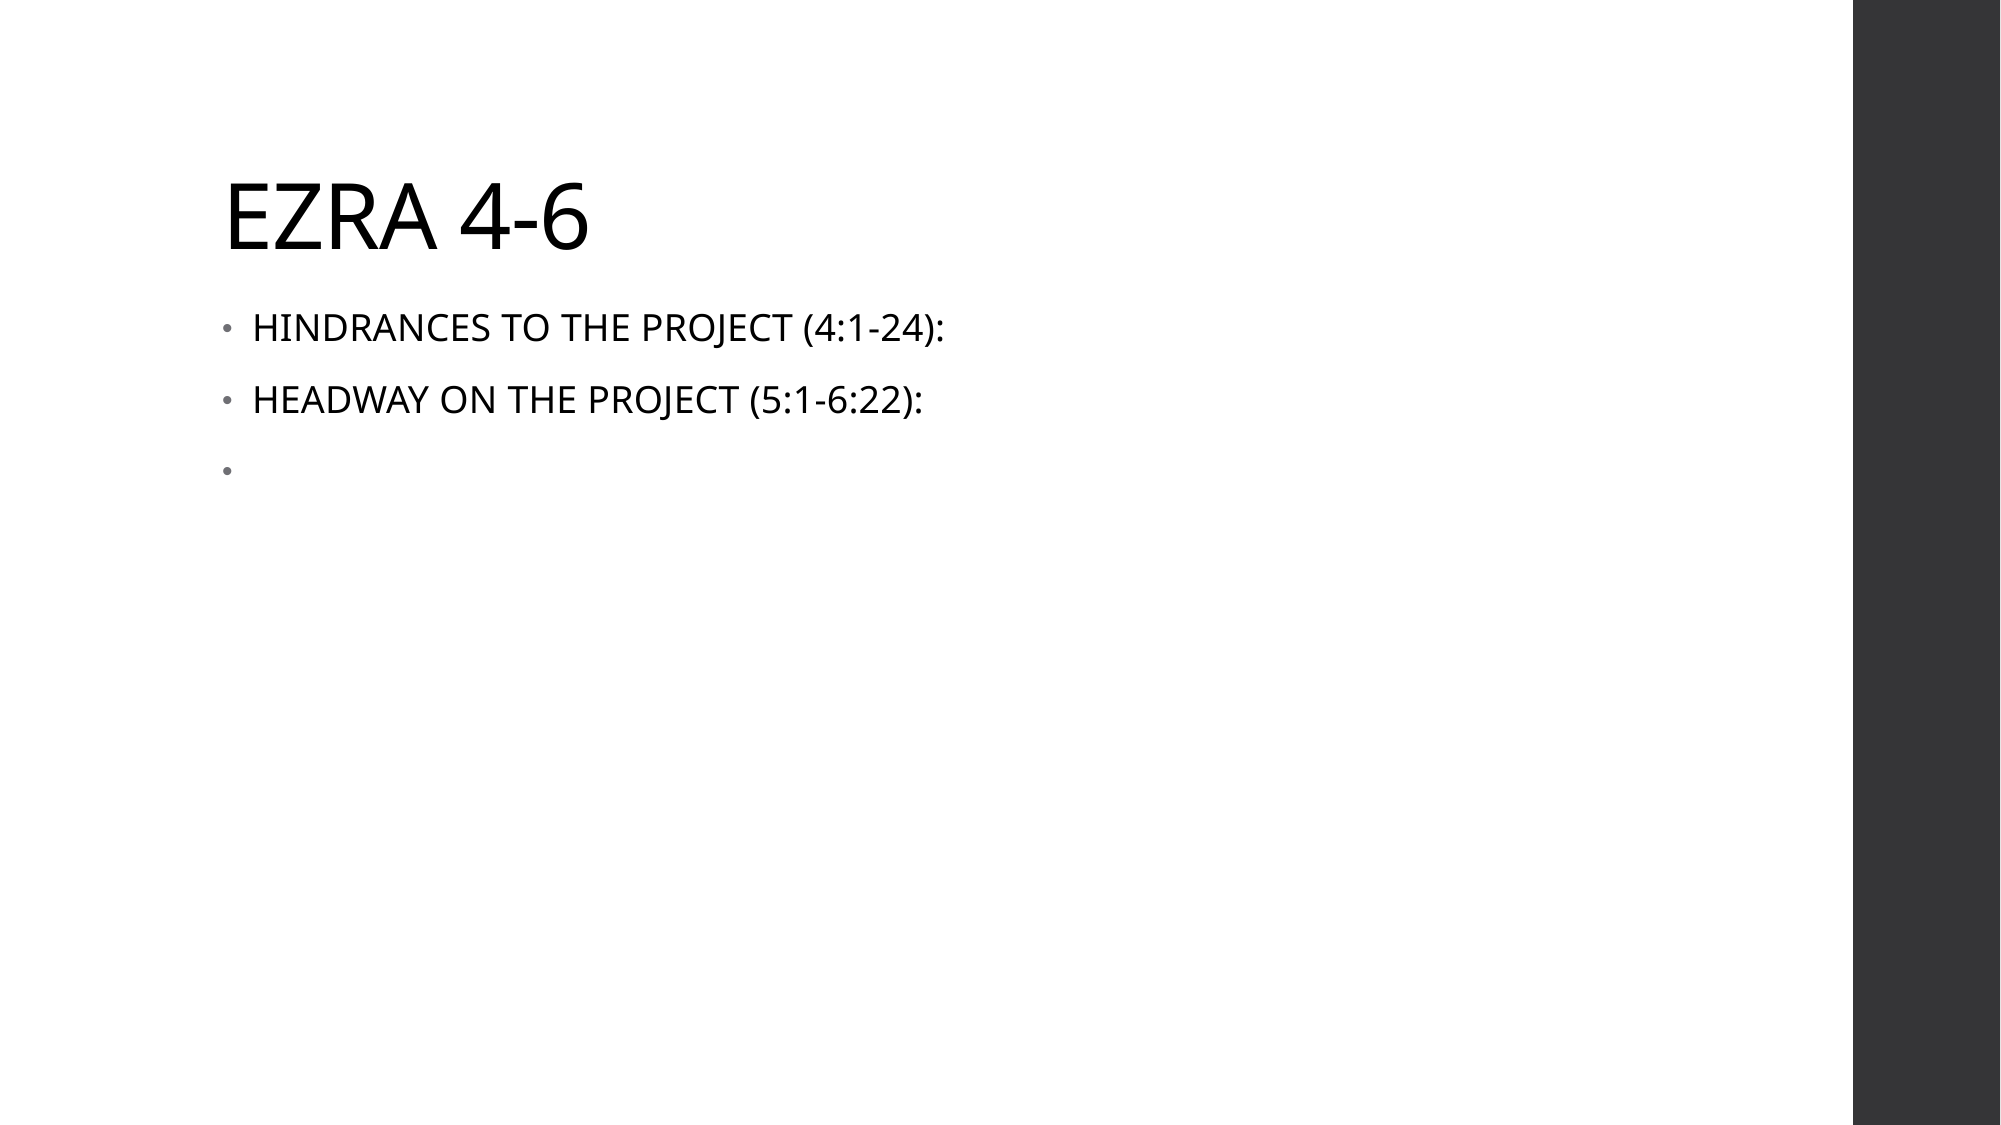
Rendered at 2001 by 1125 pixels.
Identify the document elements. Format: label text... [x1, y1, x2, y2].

list HINDRANCES TO THE PROJECT (4:1-24): HEADWAY ON THE PROJECT (5:1-6:22): [206, 299, 1617, 1014]
title EZRA 4-6 [206, 60, 1797, 278]
